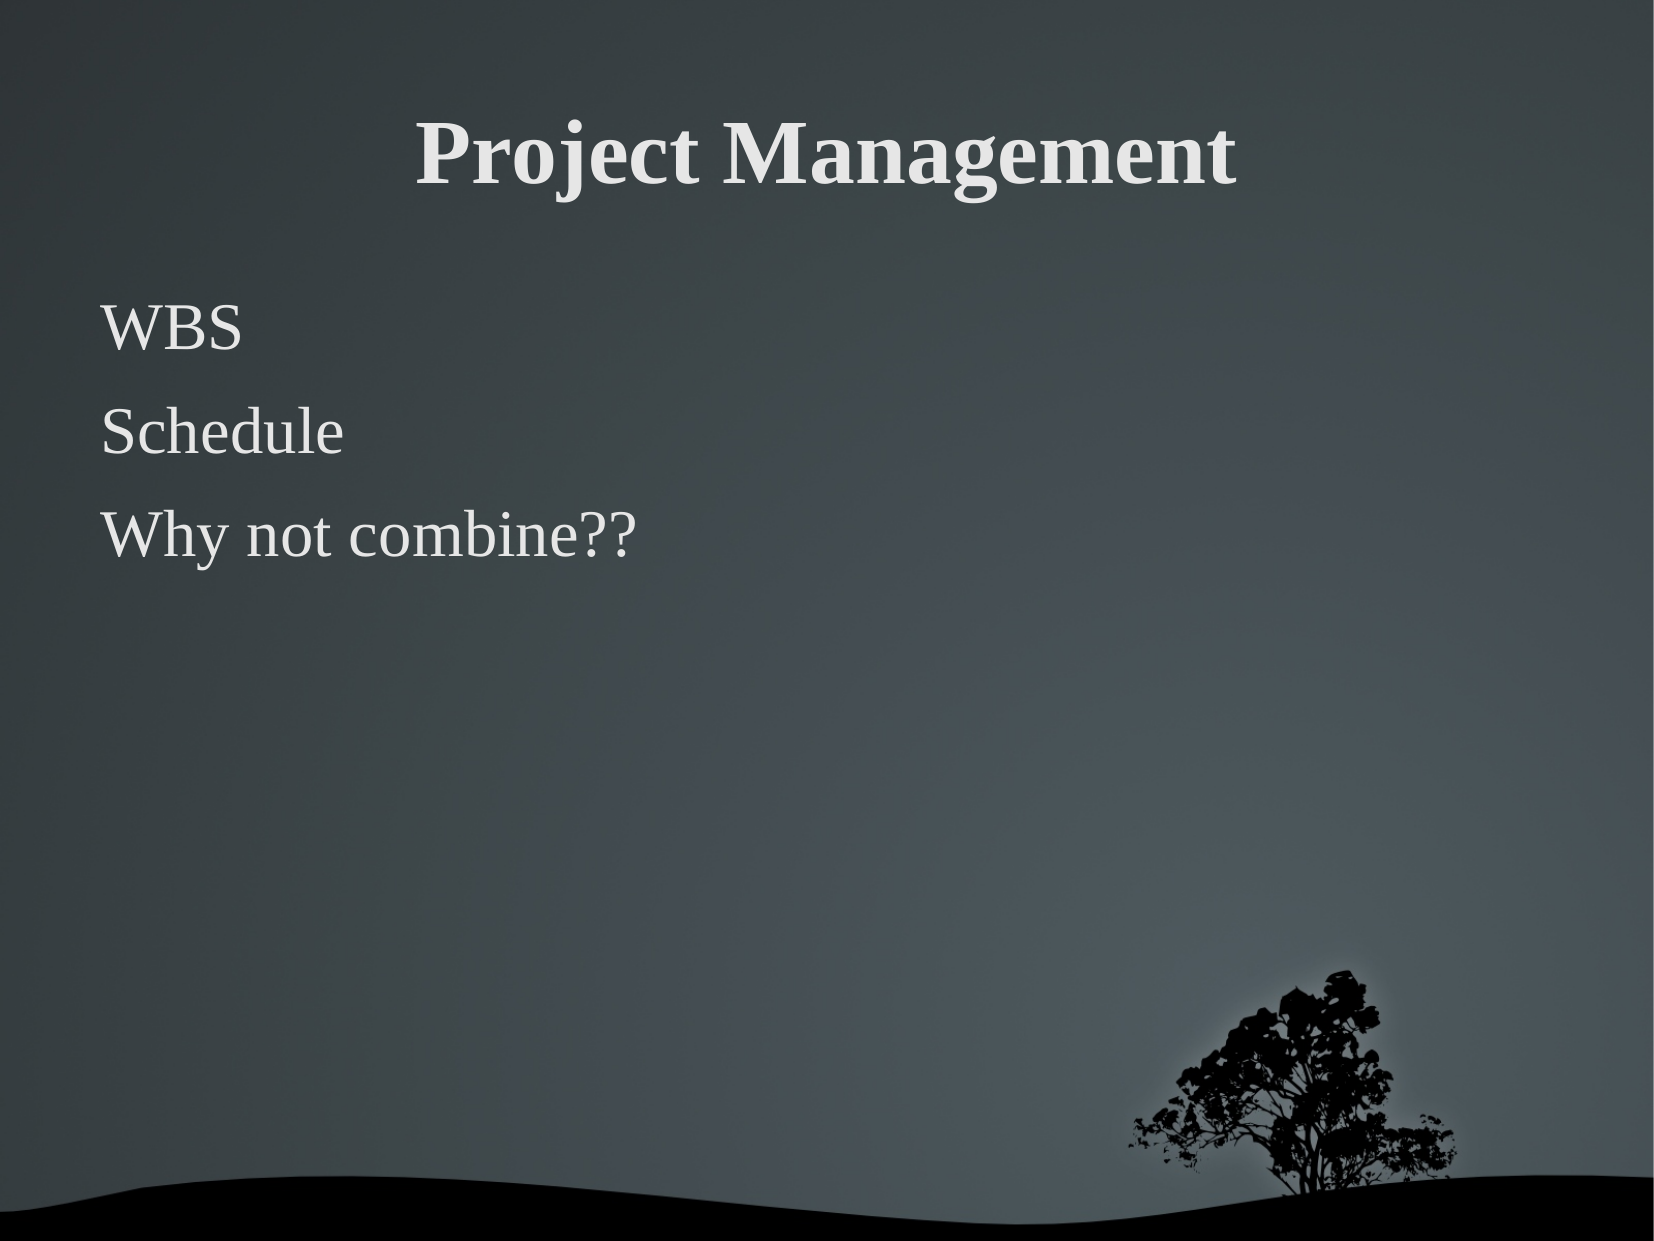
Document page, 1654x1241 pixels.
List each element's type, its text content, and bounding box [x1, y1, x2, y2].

list WBS Schedule Why not combine?? [82, 290, 1571, 1094]
picture [0, 0, 1654, 1241]
title Project Management [82, 56, 1571, 250]
